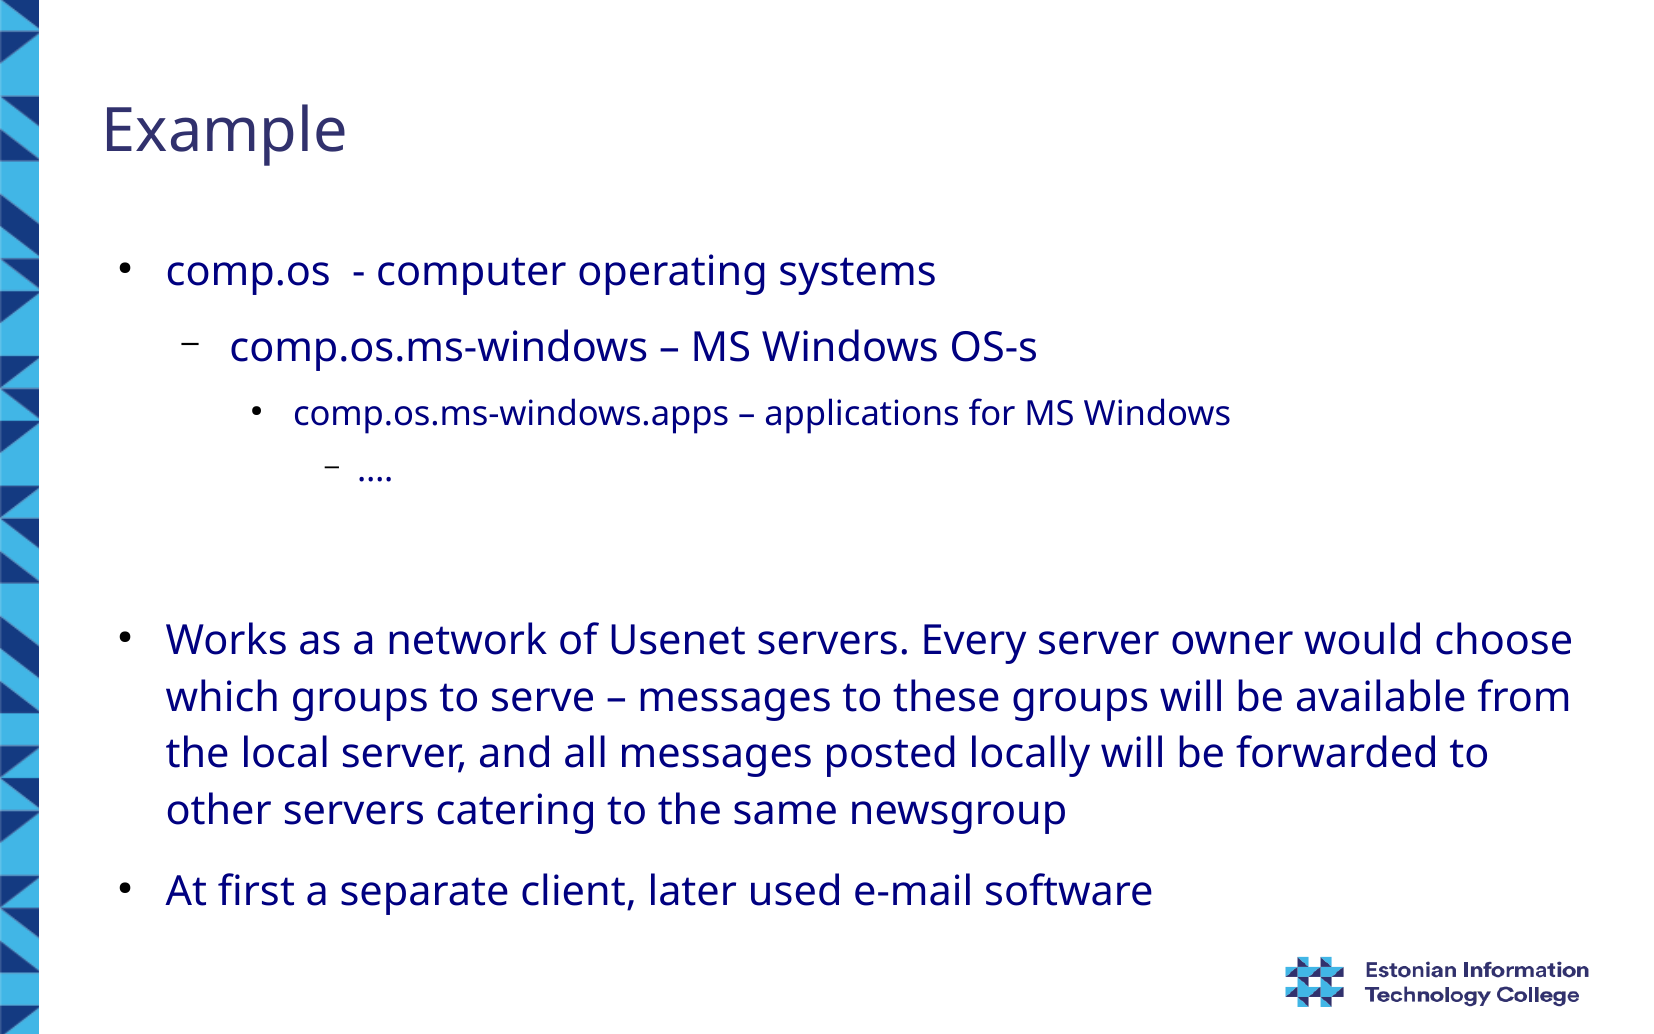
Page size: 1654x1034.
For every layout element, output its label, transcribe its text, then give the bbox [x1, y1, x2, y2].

title Example [101, 41, 1224, 214]
list comp.os - computer operating systems comp.os.ms-windows – MS Windows OS-s comp.os.ms-windows.apps – applications for MS Windows …. Works as a network of Usenet servers. Every server owner would choose which groups to serve – messages to these groups will be available from the local server, and all messages posted locally will be forwarded to other servers catering to the same newsgroup At first a separate client, later used e-mail software [101, 241, 1591, 924]
